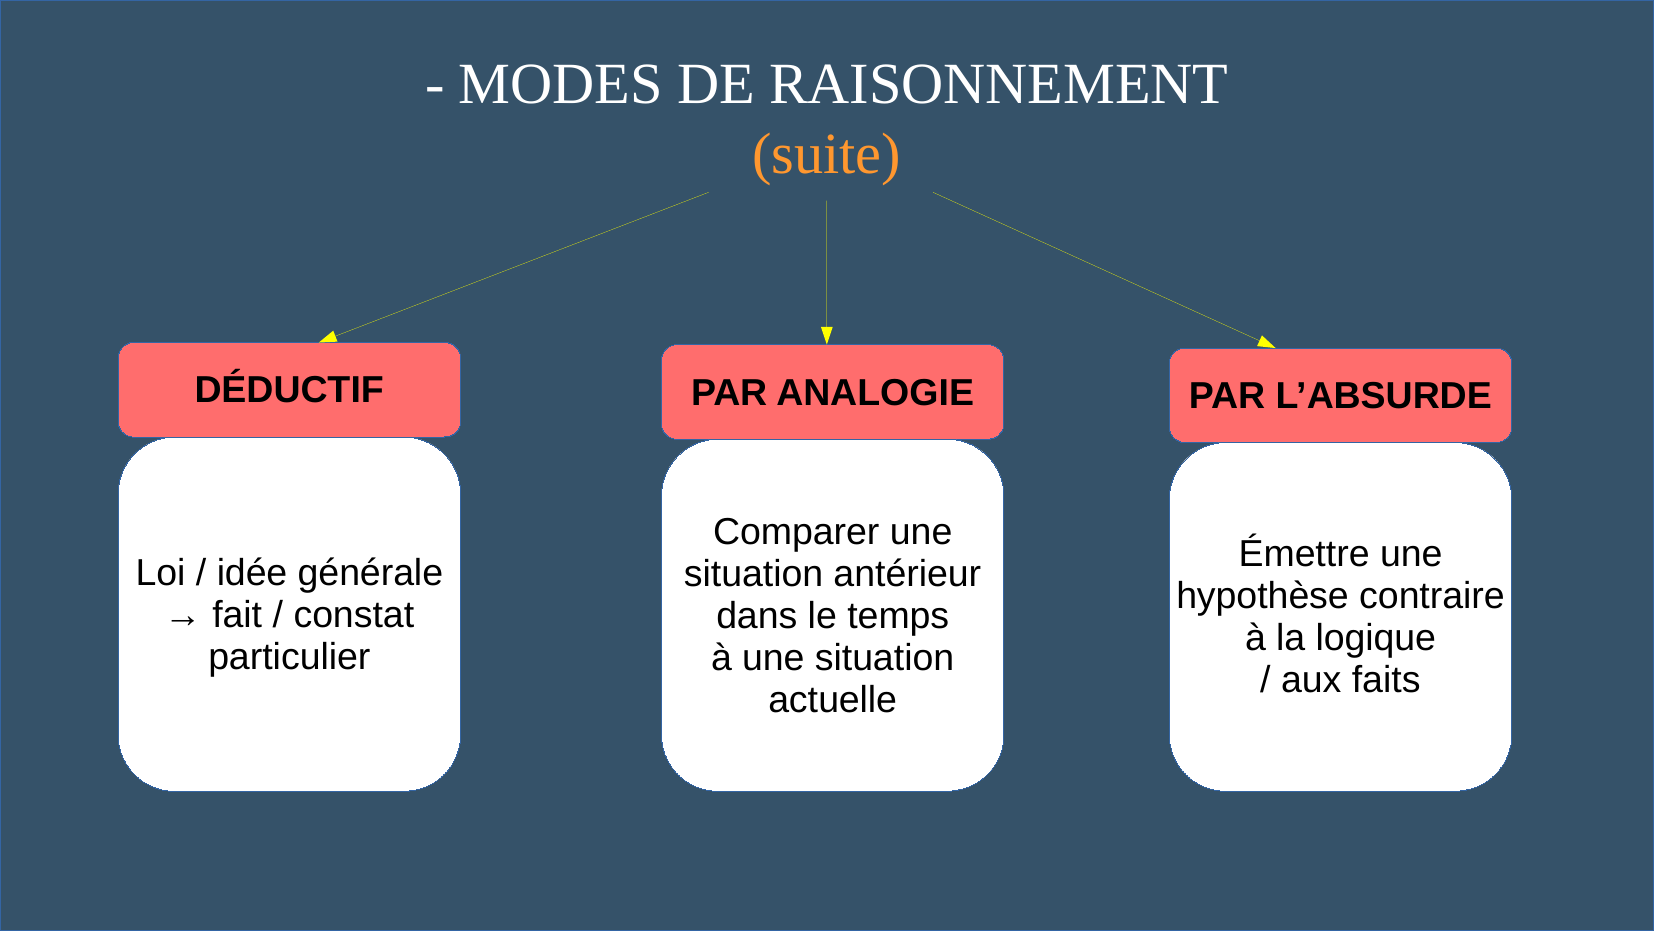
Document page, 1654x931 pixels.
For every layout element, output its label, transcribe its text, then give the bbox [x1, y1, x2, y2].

text_box DÉDUCTIF [118, 342, 461, 438]
text_box Loi / idée générale → fait / constat particulier [118, 437, 461, 792]
text_box PAR ANALOGIE [661, 344, 1004, 440]
text_box [0, 0, 1654, 931]
text_box PAR L’ABSURDE [1169, 348, 1512, 443]
title - MODES DE RAISONNEMENT (suite) [82, 37, 1571, 193]
text_box Émettre une hypothèse contraire à la logique / aux faits [1169, 442, 1512, 792]
text_box Comparer une situation antérieur dans le temps à une situation actuelle [661, 439, 1004, 792]
